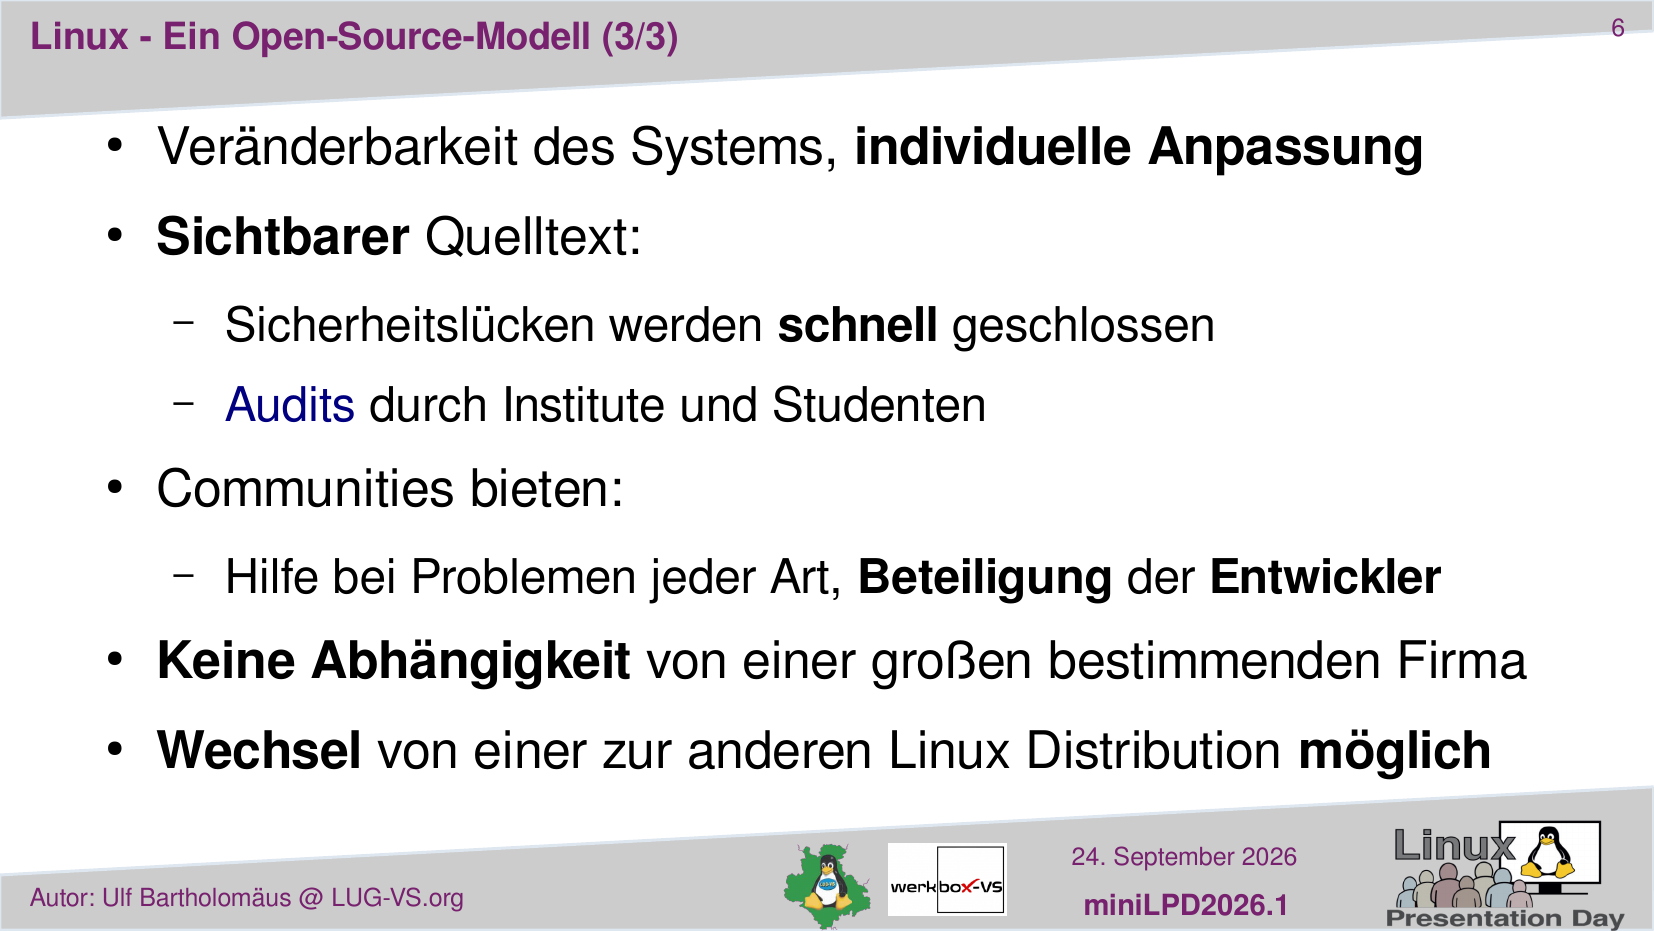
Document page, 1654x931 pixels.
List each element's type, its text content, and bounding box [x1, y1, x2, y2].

picture [781, 841, 873, 931]
picture [888, 843, 1007, 916]
title Linux - Ein Open-Source-Modell (3/3) [29, 11, 1211, 101]
picture [1387, 820, 1625, 931]
list Veränderbarkeit des Systems, individuelle Anpassung Sichtbarer Quelltext: Sicherheitslücken werden schnell geschlossen Audits durch Institute und Studenten Communities bieten: Hilfe bei Problemen jeder Art, Beteiligung der Entwickler Keine Abhängigkeit von einer großen bestimmenden Firma Wechsel von einer zur anderen Linux Distribution möglich [88, 112, 1565, 798]
